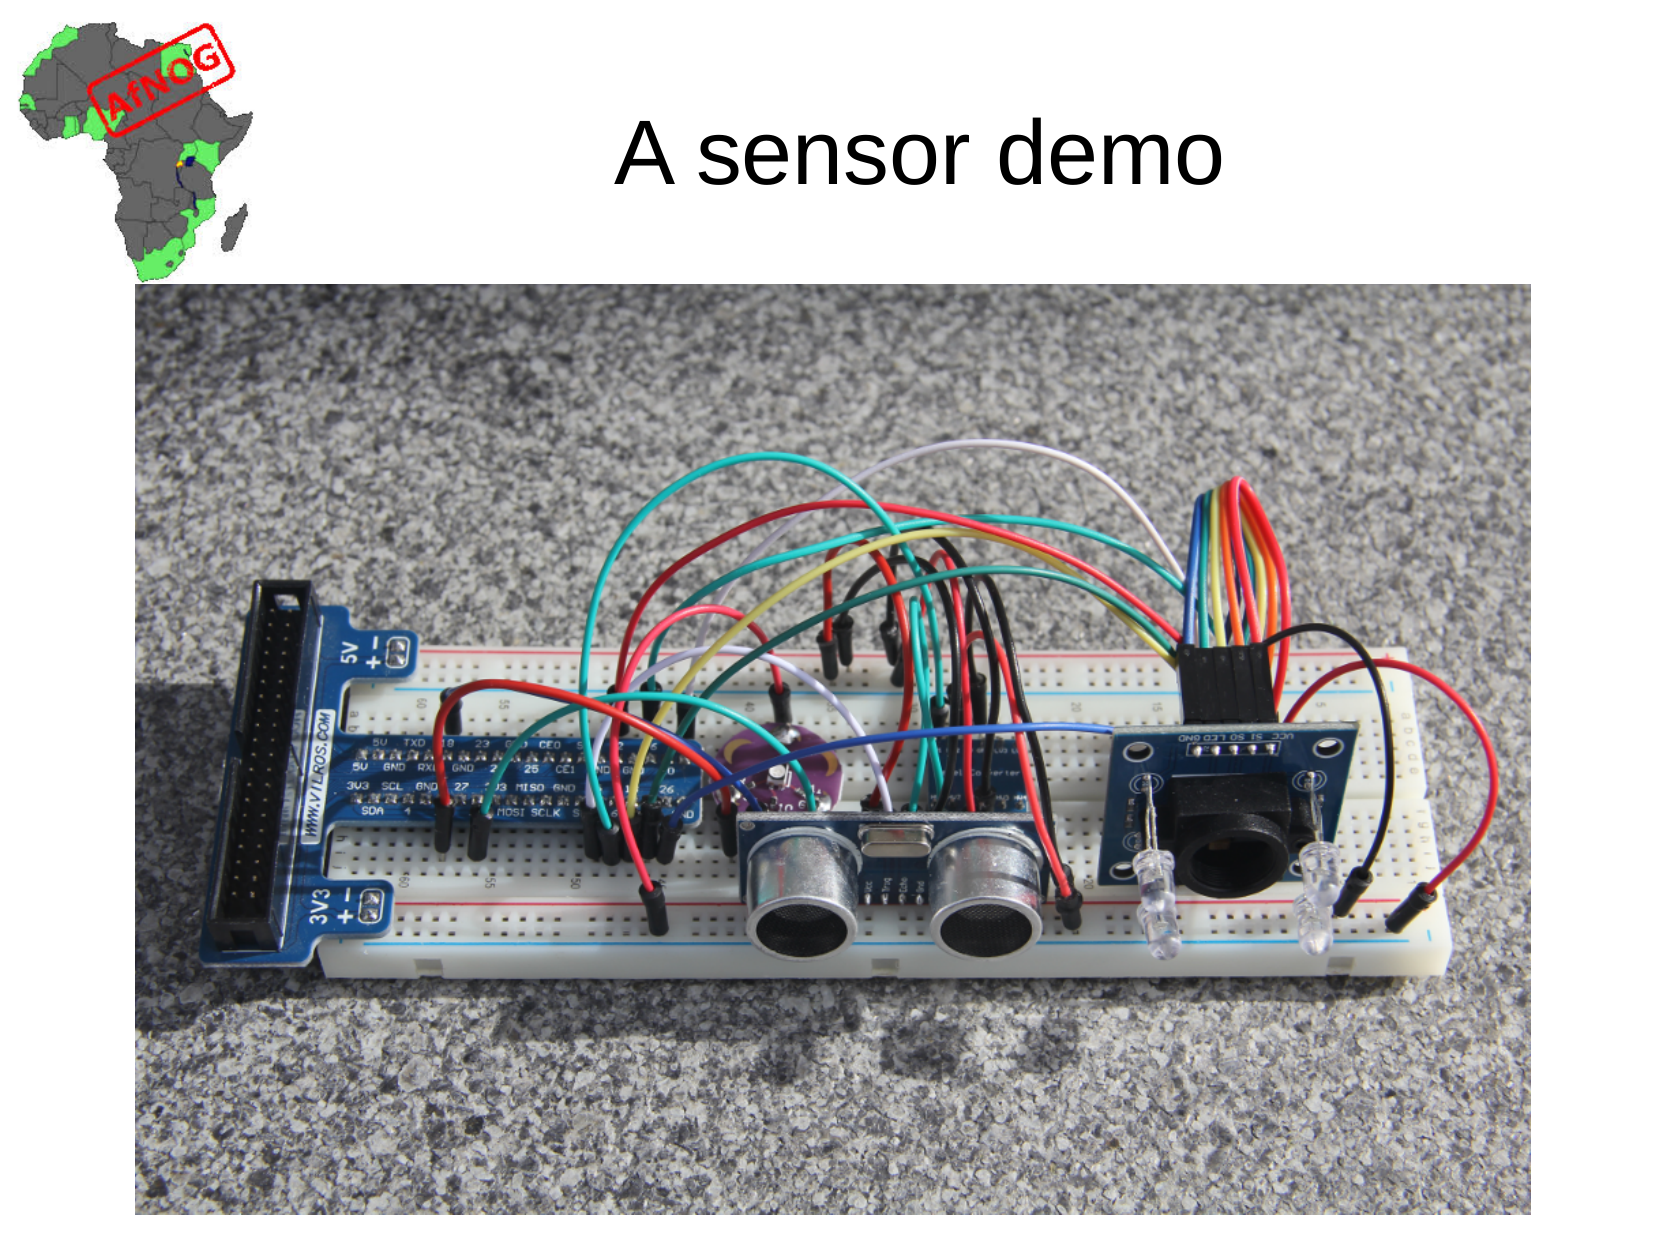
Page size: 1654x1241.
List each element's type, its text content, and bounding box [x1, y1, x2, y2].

title A sensor demo [270, 49, 1571, 257]
picture [9, 0, 1531, 1216]
